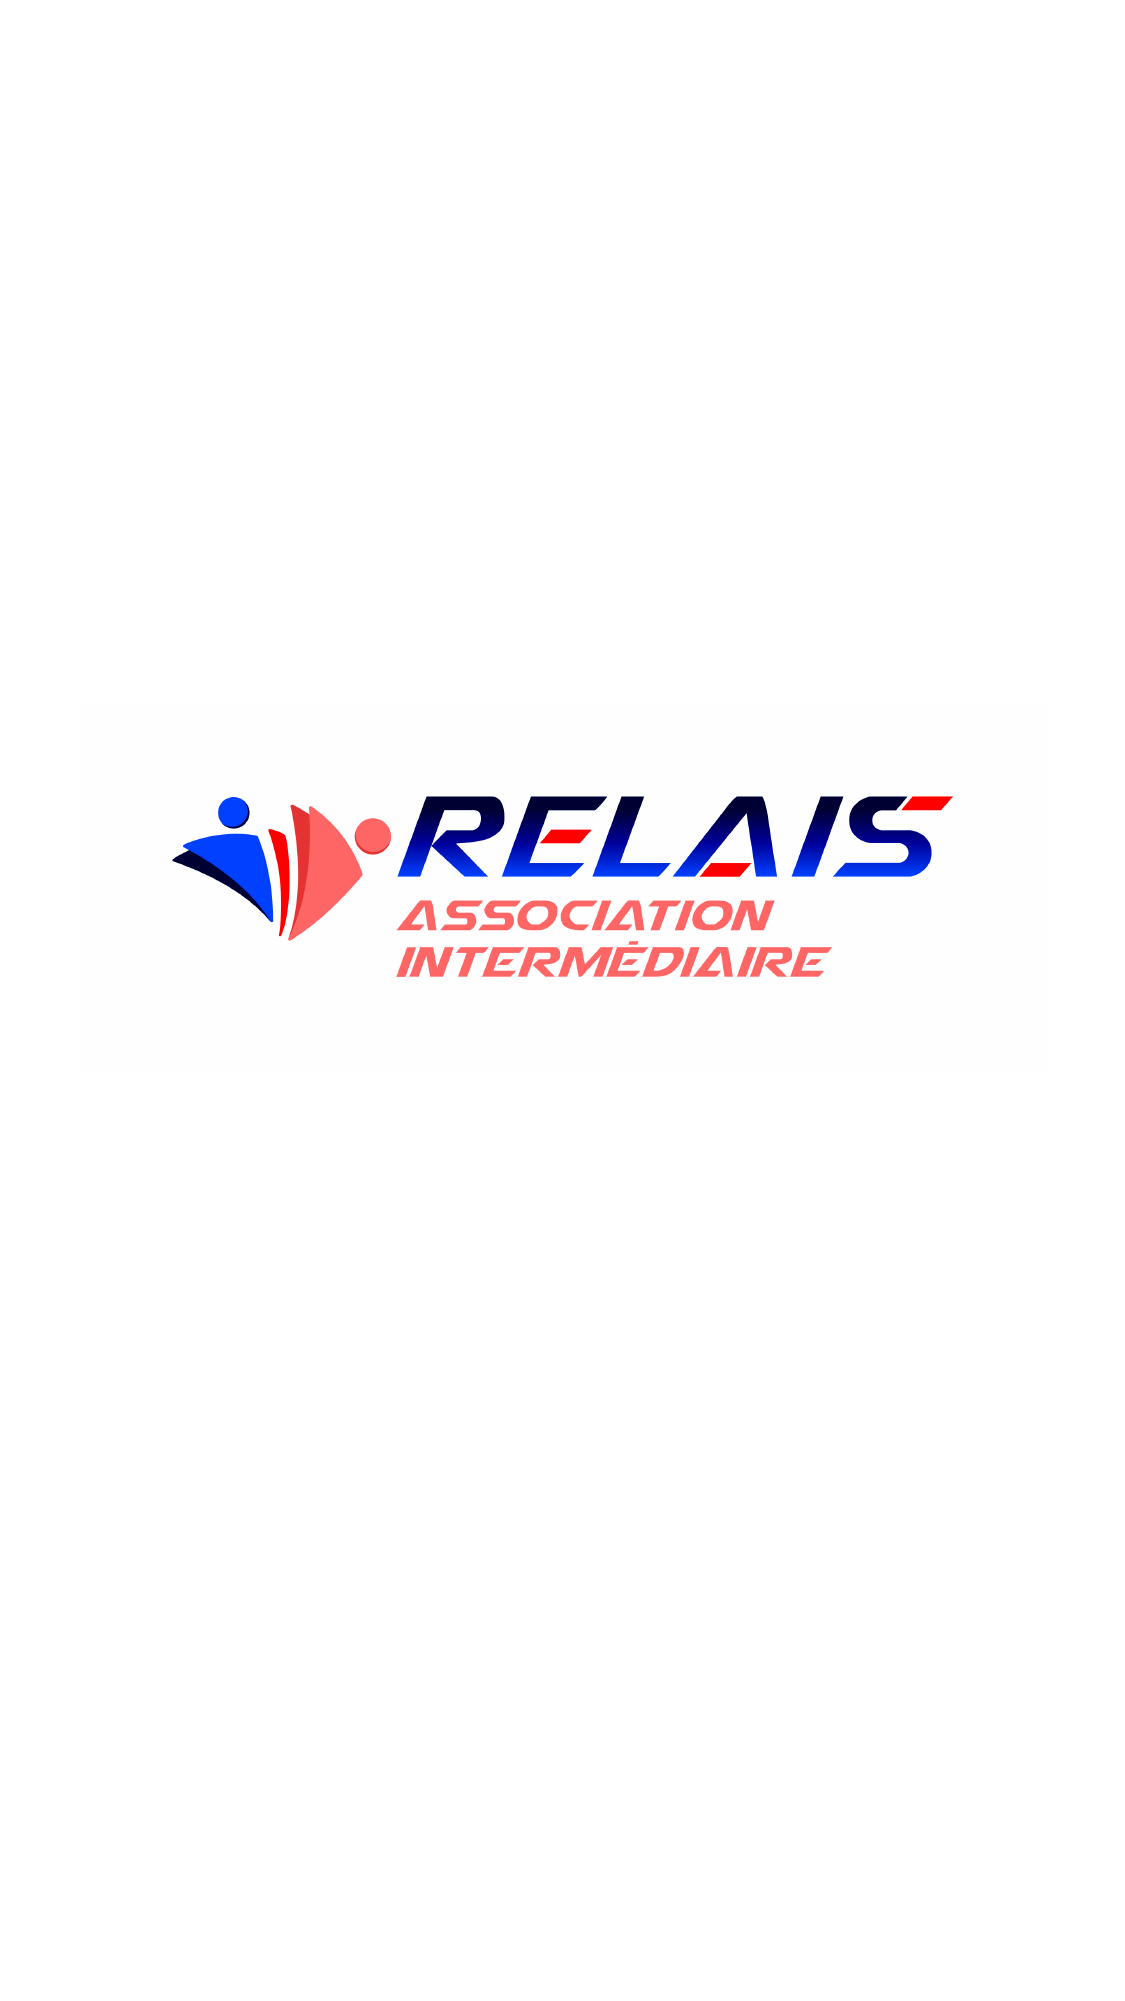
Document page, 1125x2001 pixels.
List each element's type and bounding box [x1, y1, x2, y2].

picture [77, 701, 1048, 1073]
